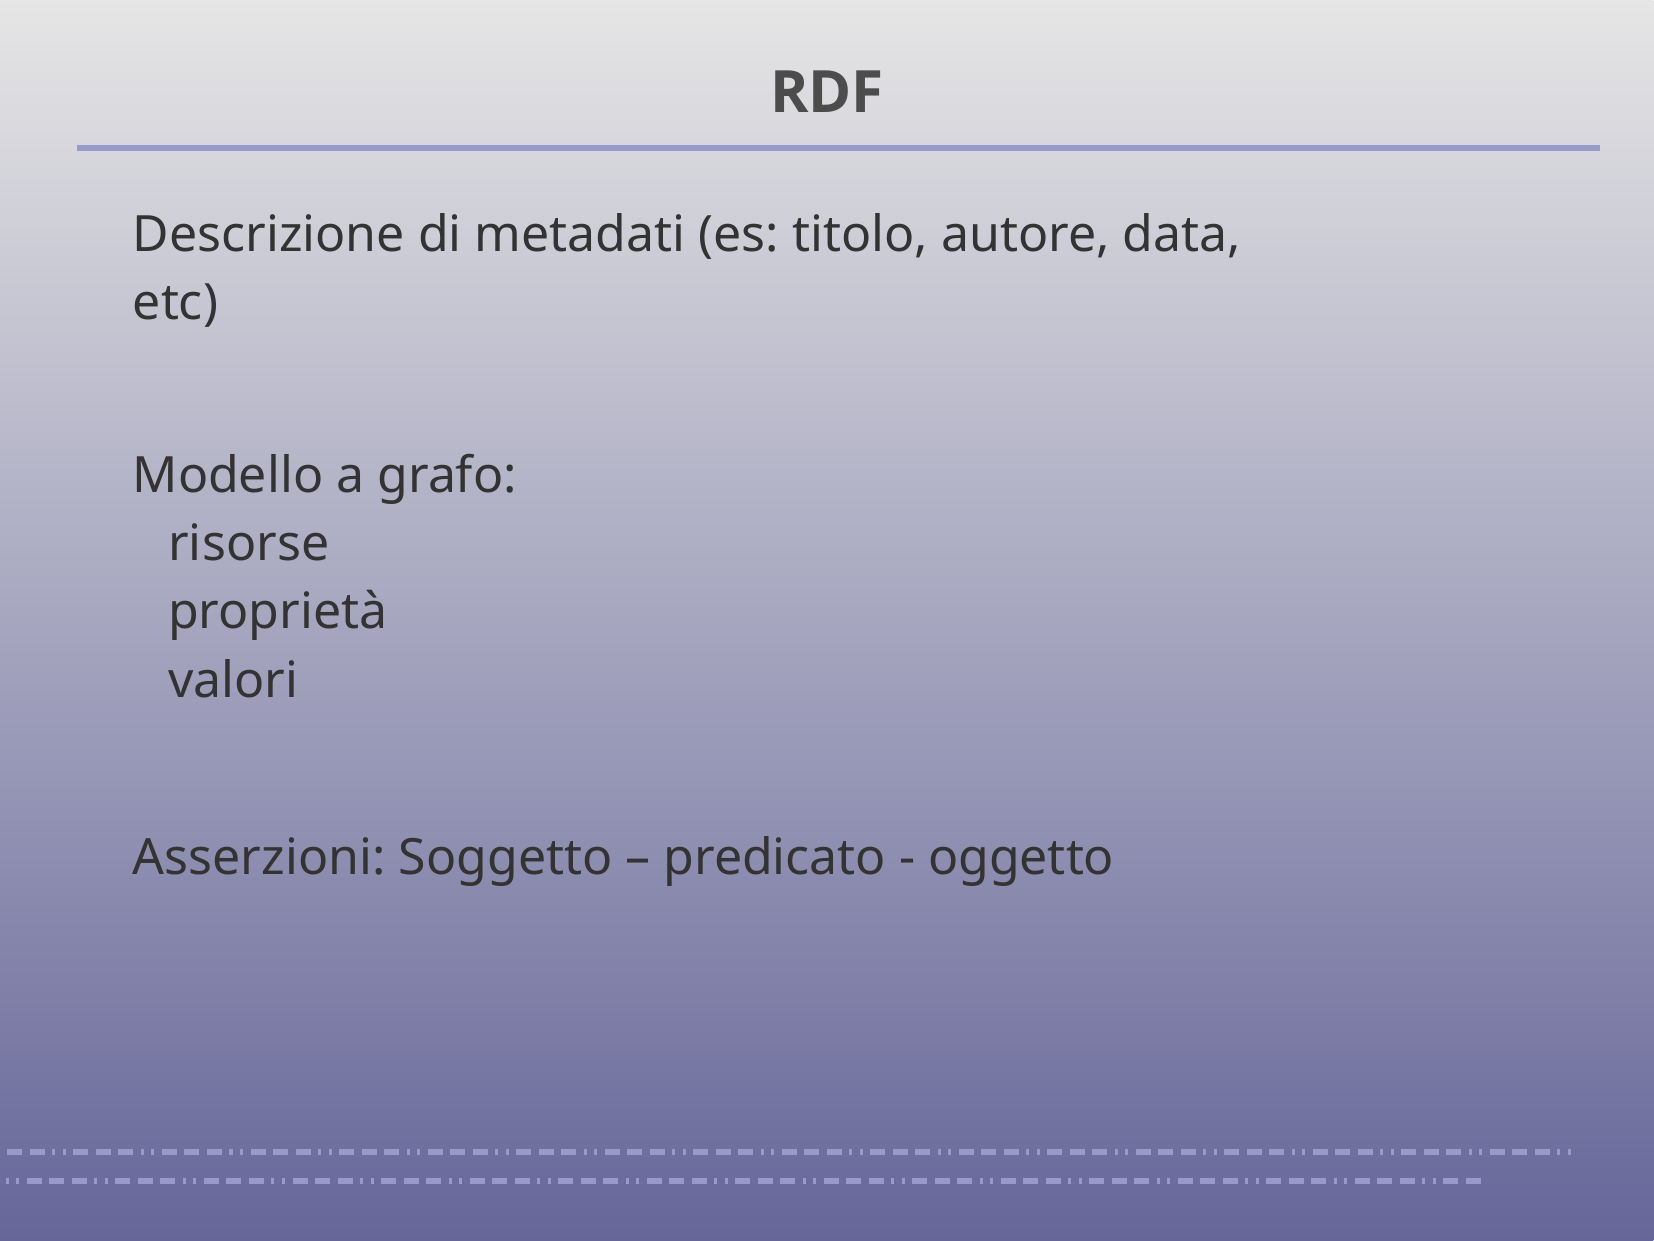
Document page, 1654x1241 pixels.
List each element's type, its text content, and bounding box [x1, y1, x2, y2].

text_box Asserzioni: Soggetto – predicato - oggetto [118, 813, 1270, 887]
text_box RDF [236, 48, 1418, 132]
text_box Descrizione di metadati (es: titolo, autore, data, etc) [118, 190, 1270, 322]
text_box Modello a grafo: risorse proprietà valori [118, 431, 1388, 680]
